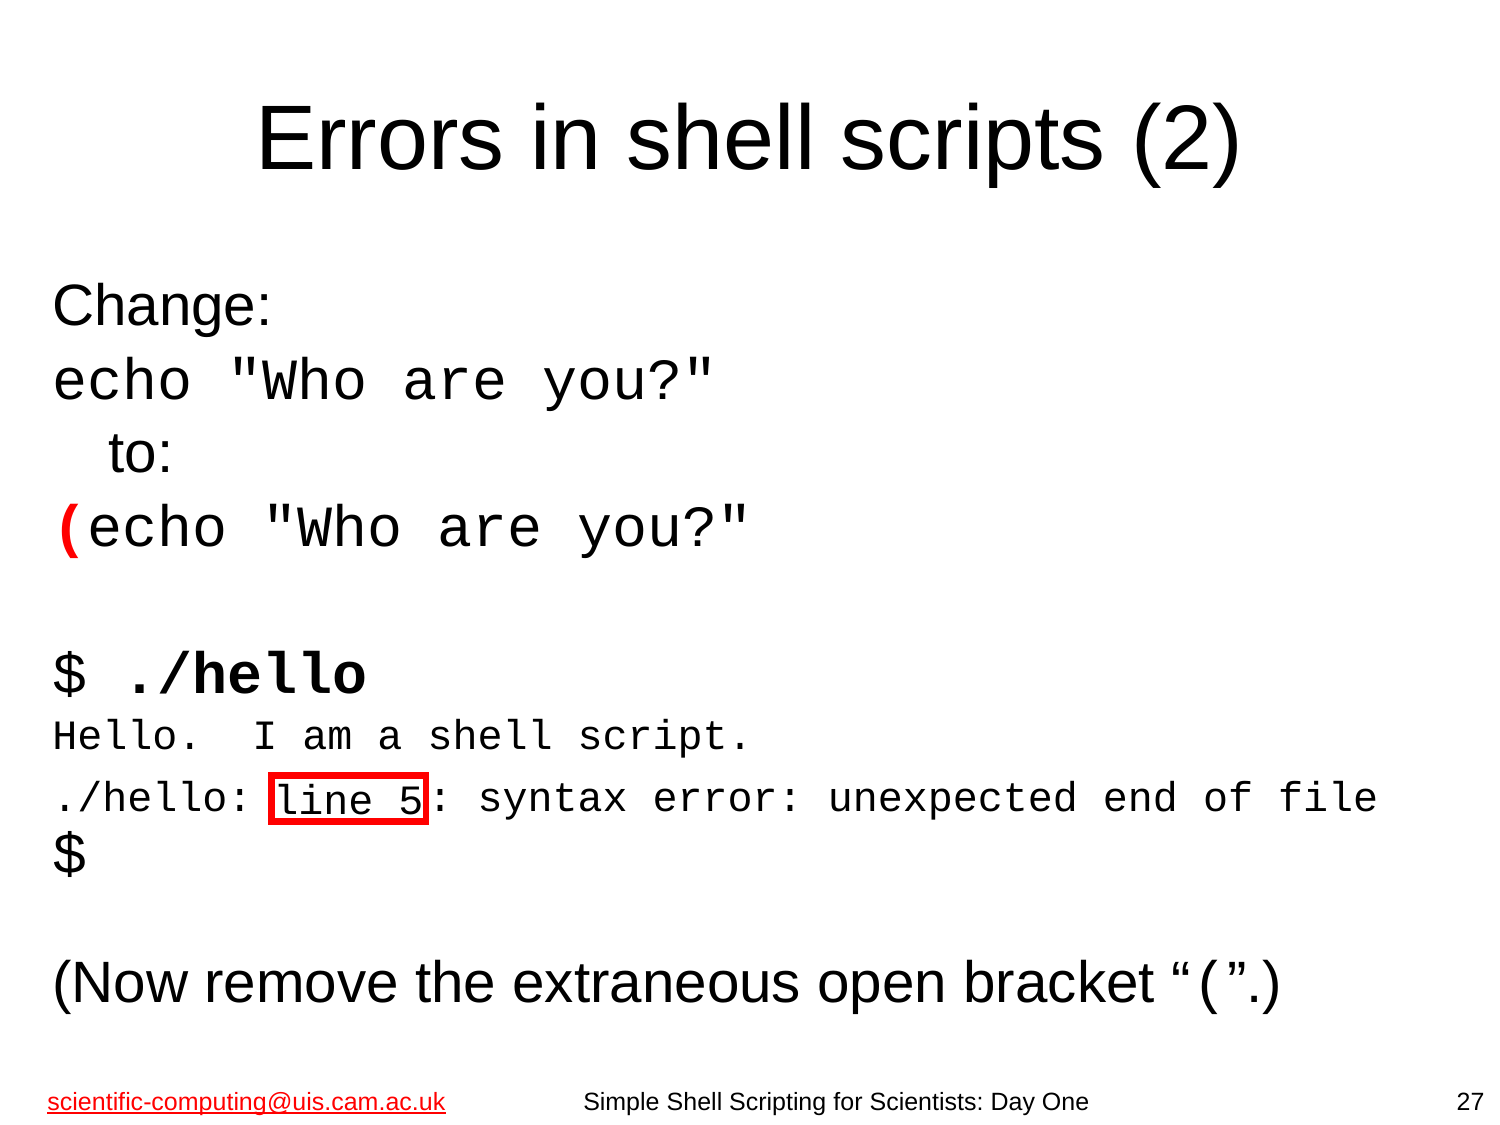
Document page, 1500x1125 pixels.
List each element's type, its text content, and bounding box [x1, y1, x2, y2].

list Change: echo "Who are you?" to: (echo "Who are you?" $ ./hello Hello. I am a shell script. $ (Now remove the extraneous open bracket “(”.) [37, 249, 1463, 768]
text_box ./hello: : syntax error: unexpected end of file [37, 768, 1476, 829]
title Errors in shell scripts (2) [50, 74, 1450, 201]
list Change: echo "Who are you?" to: (echo "Who are you?" $ ./hello Hello. I am a shell script. $ (Now remove the extraneous open bracket “(”.) [37, 829, 1463, 1045]
text_box line 5 [271, 775, 519, 829]
